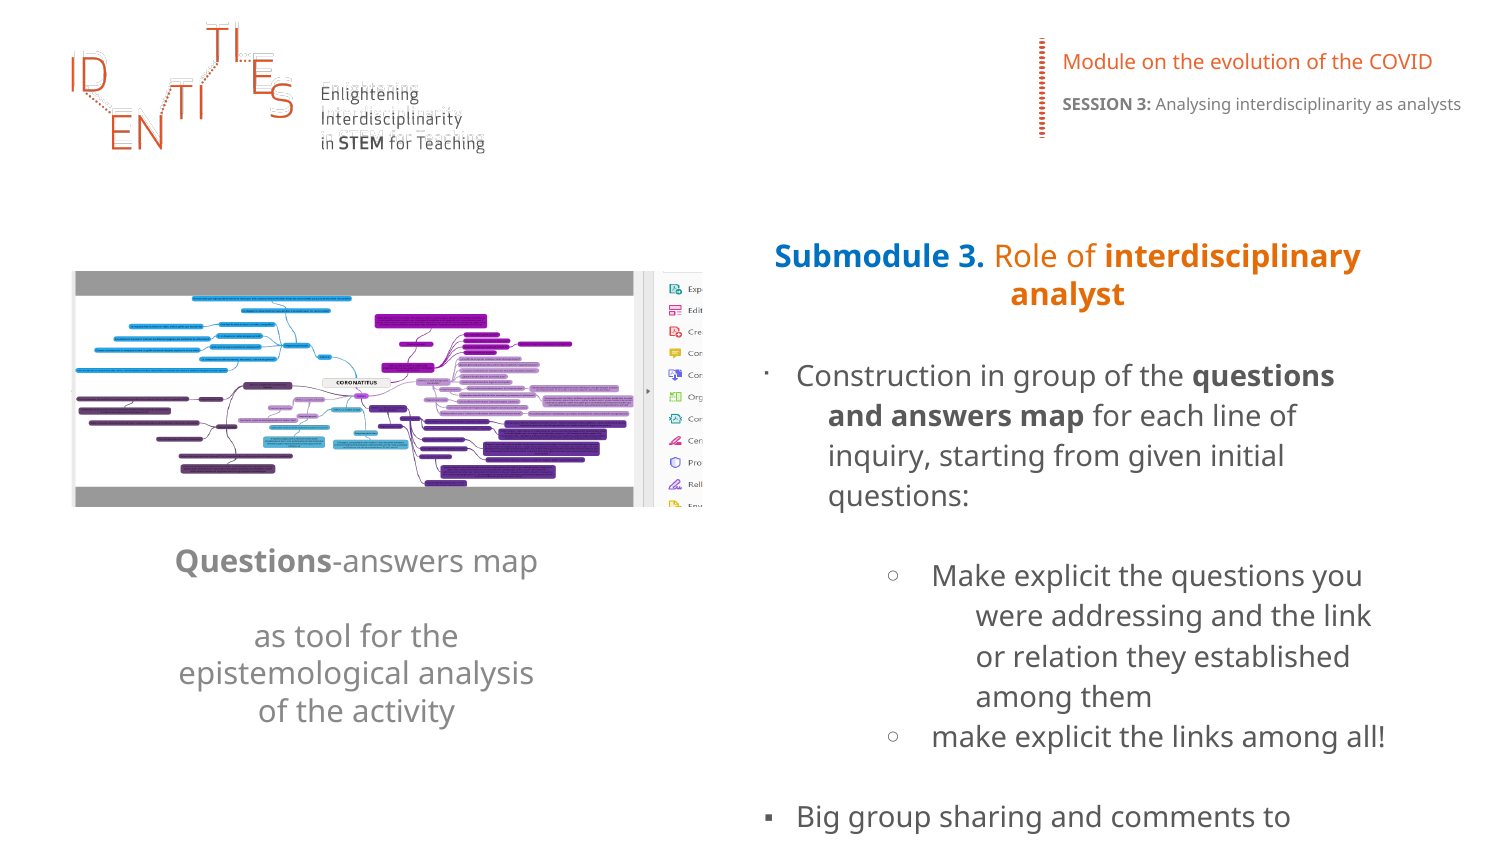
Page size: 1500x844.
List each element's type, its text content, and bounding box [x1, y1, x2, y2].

picture [71, 271, 703, 507]
text_box Module on the evolution of the COVID SESSION 3: Analysing interdisciplinarity as analysts [1047, 41, 1500, 135]
text_box Submodule 3. Role of interdisciplinary analyst Construction in group of the questions and answers map for each line of inquiry, starting from given initial questions: Make explicit the questions you were addressing and the link or relation they established among them make explicit the links among all! Big group sharing and comments to highlight links among the lines. [724, 229, 1412, 831]
picture [1039, 38, 1048, 138]
picture [71, 18, 485, 157]
text_box Questions-answers map as tool for the epistemological analysis of the activity [150, 526, 564, 785]
